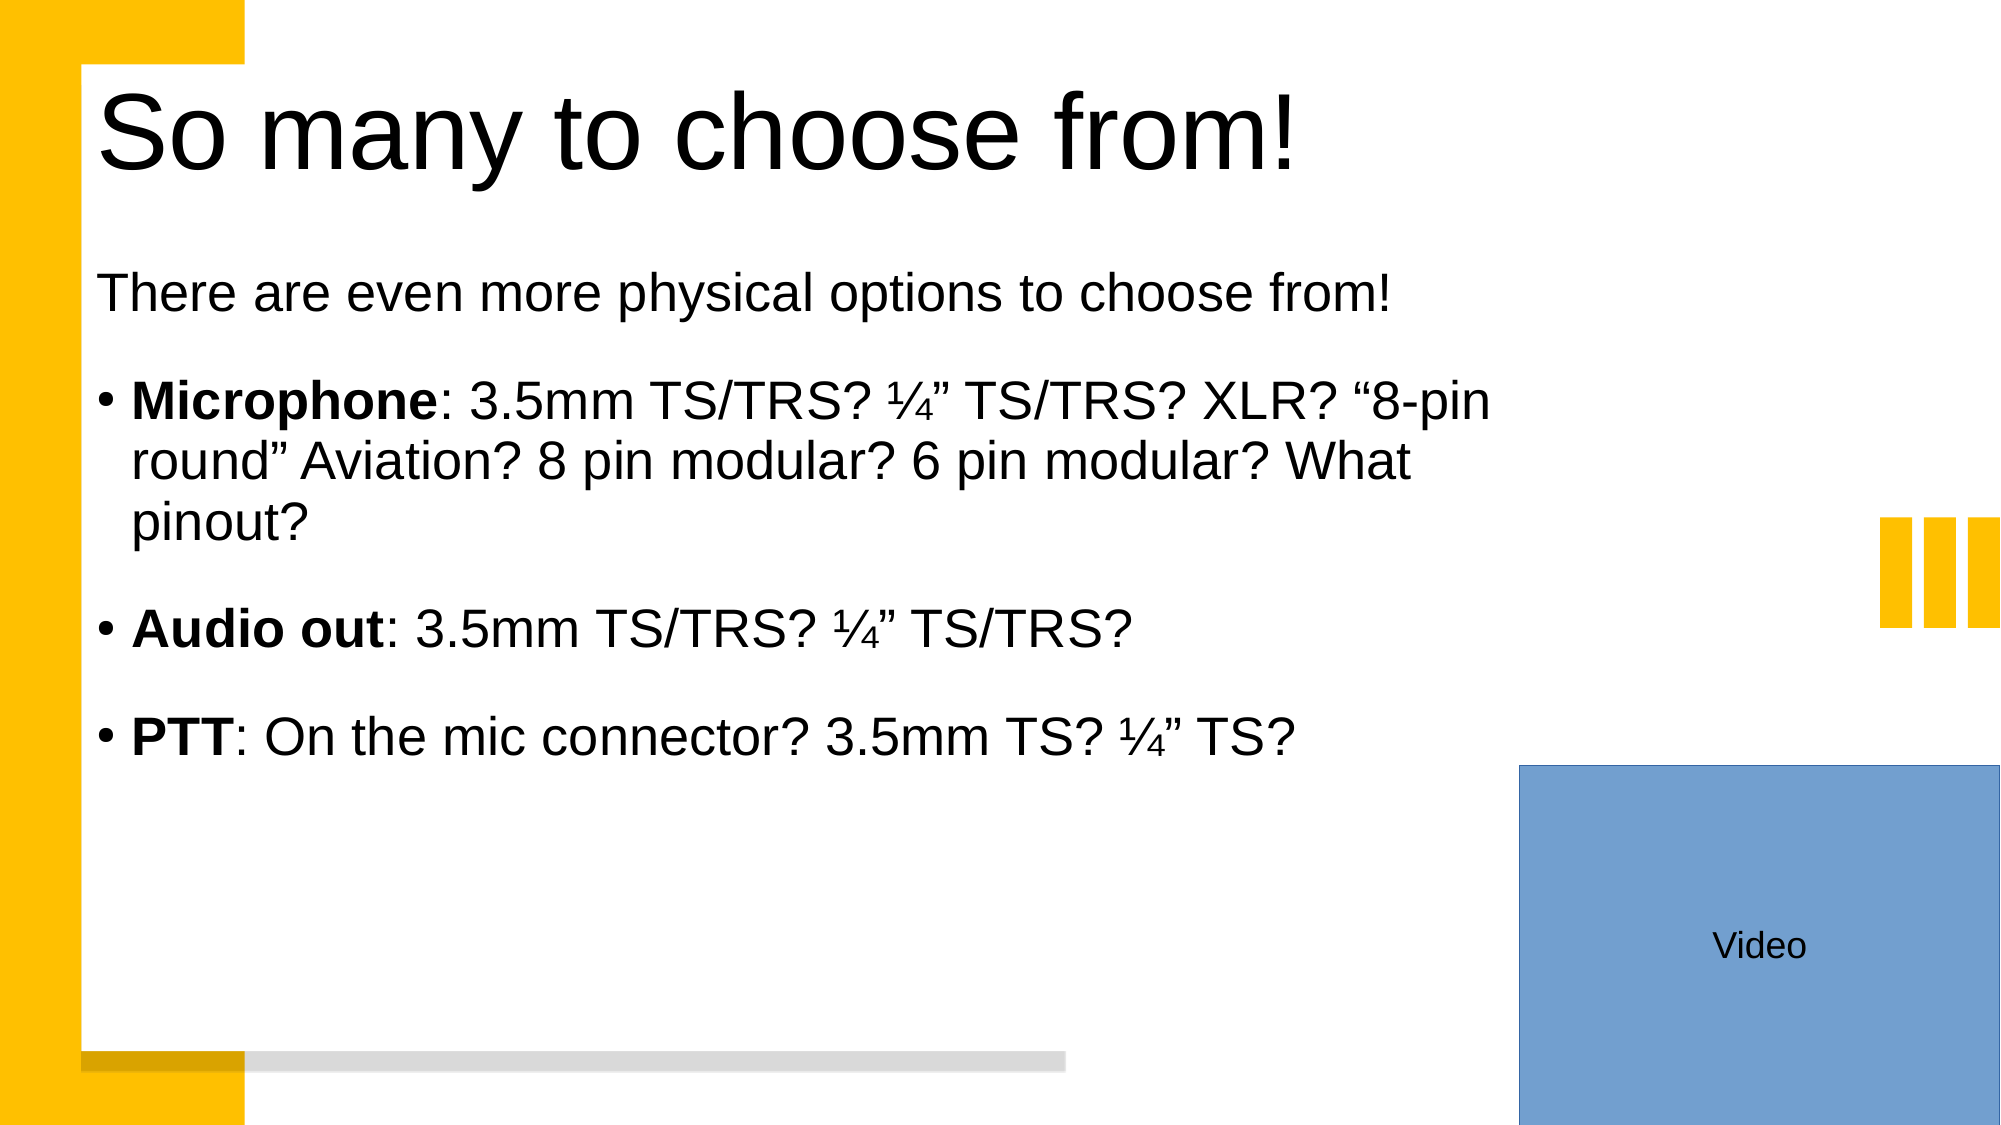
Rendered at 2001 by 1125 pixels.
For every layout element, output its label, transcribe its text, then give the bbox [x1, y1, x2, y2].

text_box So many to choose from! [81, 64, 1921, 201]
text_box [0, 0, 2000, 1125]
text_box There are even more physical options to choose from! Microphone: 3.5mm TS/TRS? ¼” TS/TRS? XLR? “8-pin round” Aviation? 8 pin modular? 6 pin modular? What pinout? Audio out: 3.5mm TS/TRS? ¼” TS/TRS? PTT: On the mic connector? 3.5mm TS? ¼” TS? [81, 254, 1516, 1036]
text_box Video [1519, 765, 2000, 1125]
